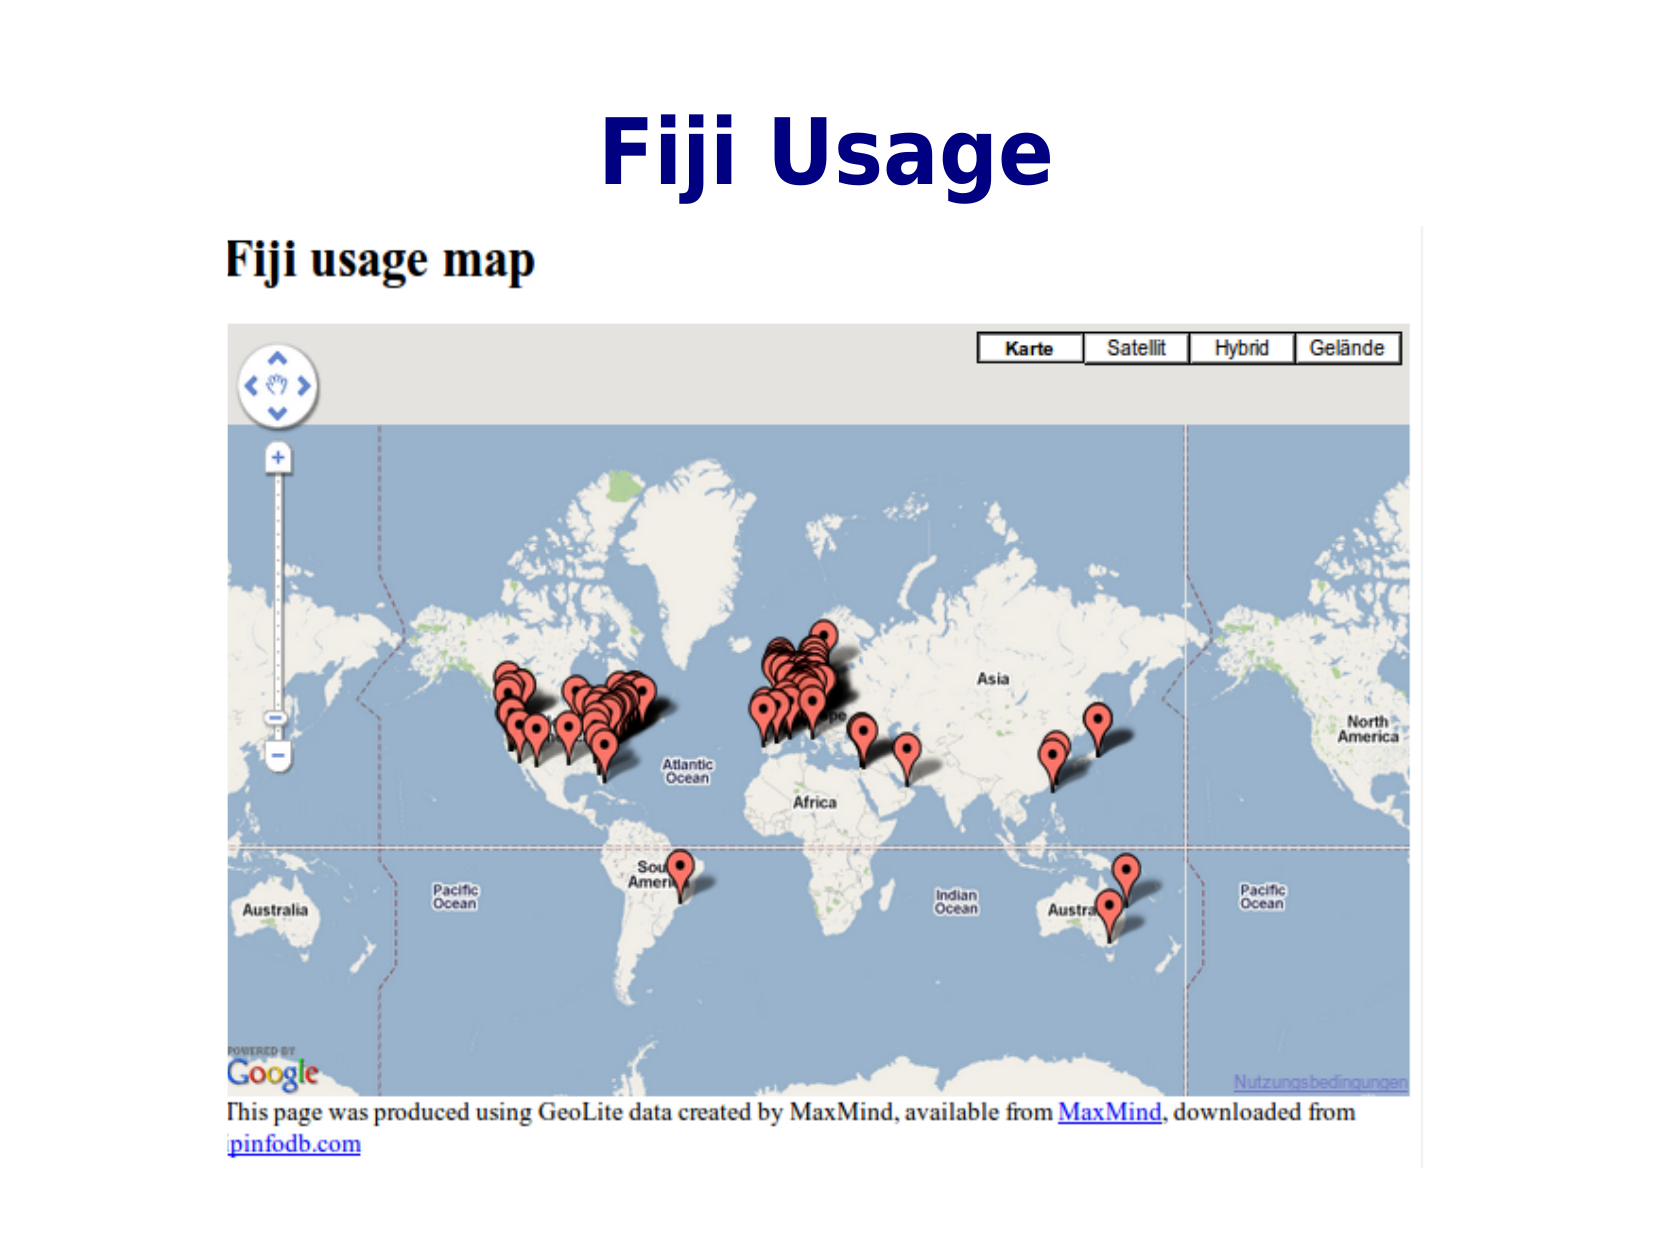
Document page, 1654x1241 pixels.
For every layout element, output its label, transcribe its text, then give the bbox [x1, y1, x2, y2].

picture [227, 226, 1433, 1168]
title Fiji Usage [82, 49, 1571, 257]
